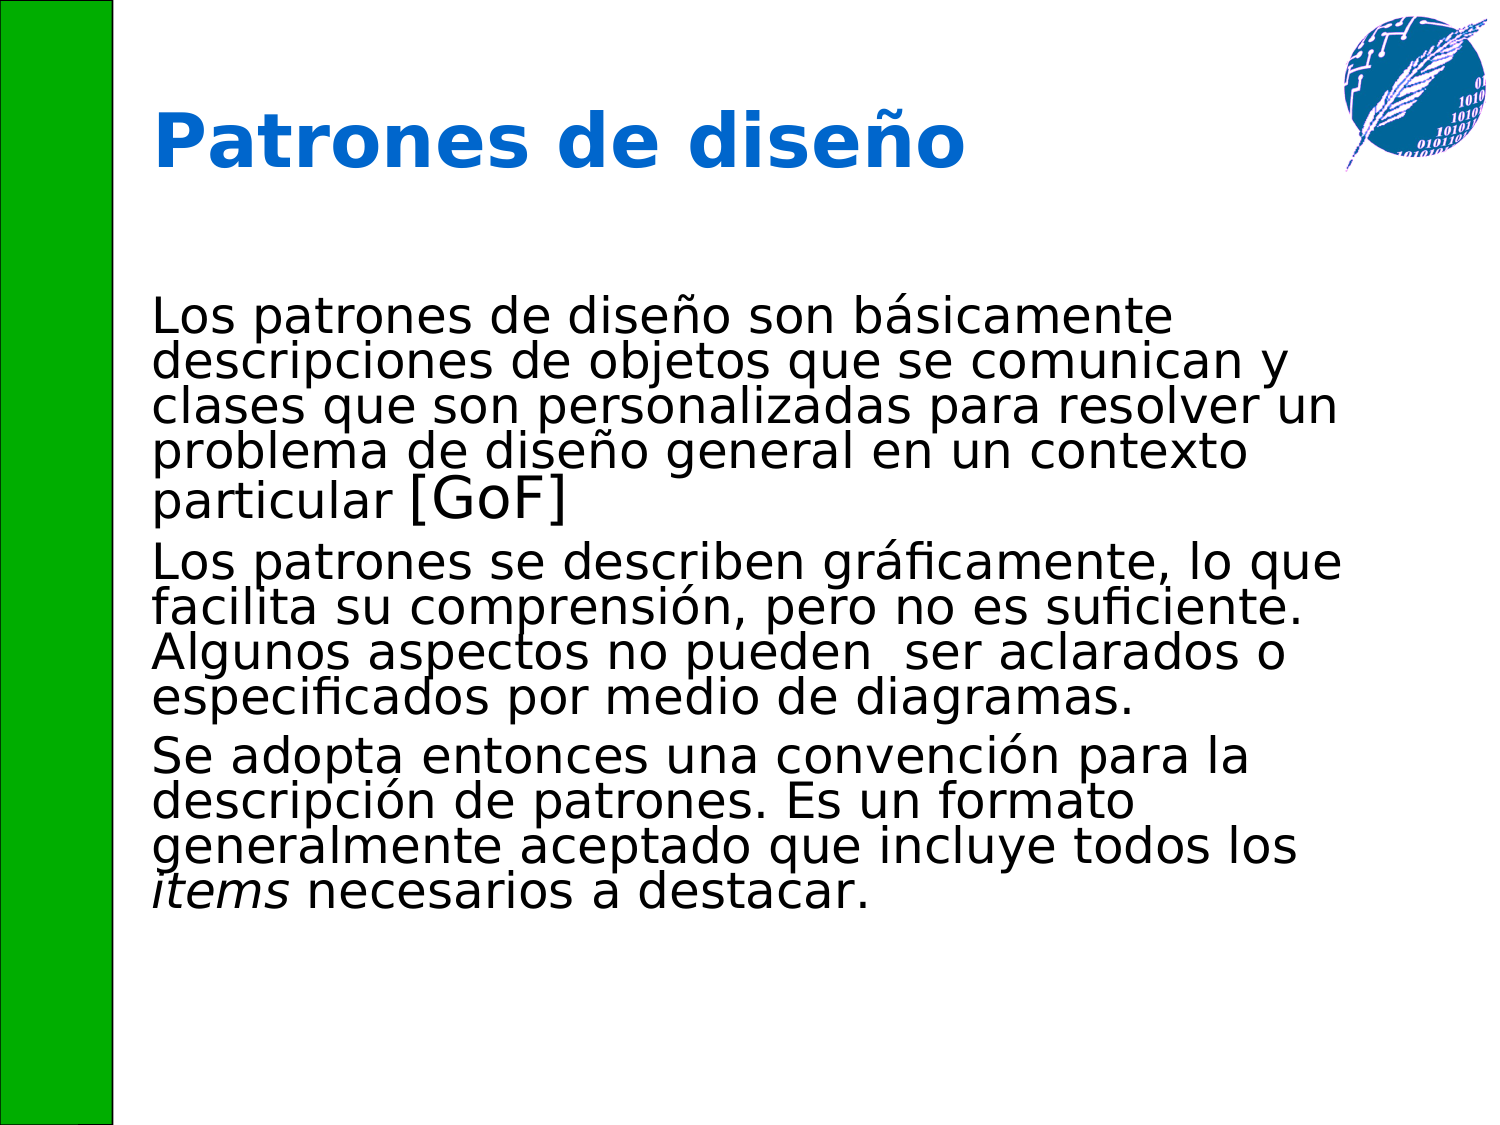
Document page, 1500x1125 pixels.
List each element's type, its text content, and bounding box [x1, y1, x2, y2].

list Los patrones de diseño son básicamente descripciones de objetos que se comunican y clases que son personalizadas para resolver un problema de diseño general en un contexto particular [GoF] Los patrones se describen gráficamente, lo que facilita su comprensión, pero no es suficiente. Algunos aspectos no pueden ser aclarados o especificados por medio de diagramas. Se adopta entonces una convención para la descripción de patrones. Es un formato generalmente aceptado que incluye todos los items necesarios a destacar. [151, 297, 1412, 1005]
title Patrones de diseño [137, 55, 1412, 244]
picture [1341, 15, 1488, 172]
picture [1417, 140, 1425, 149]
